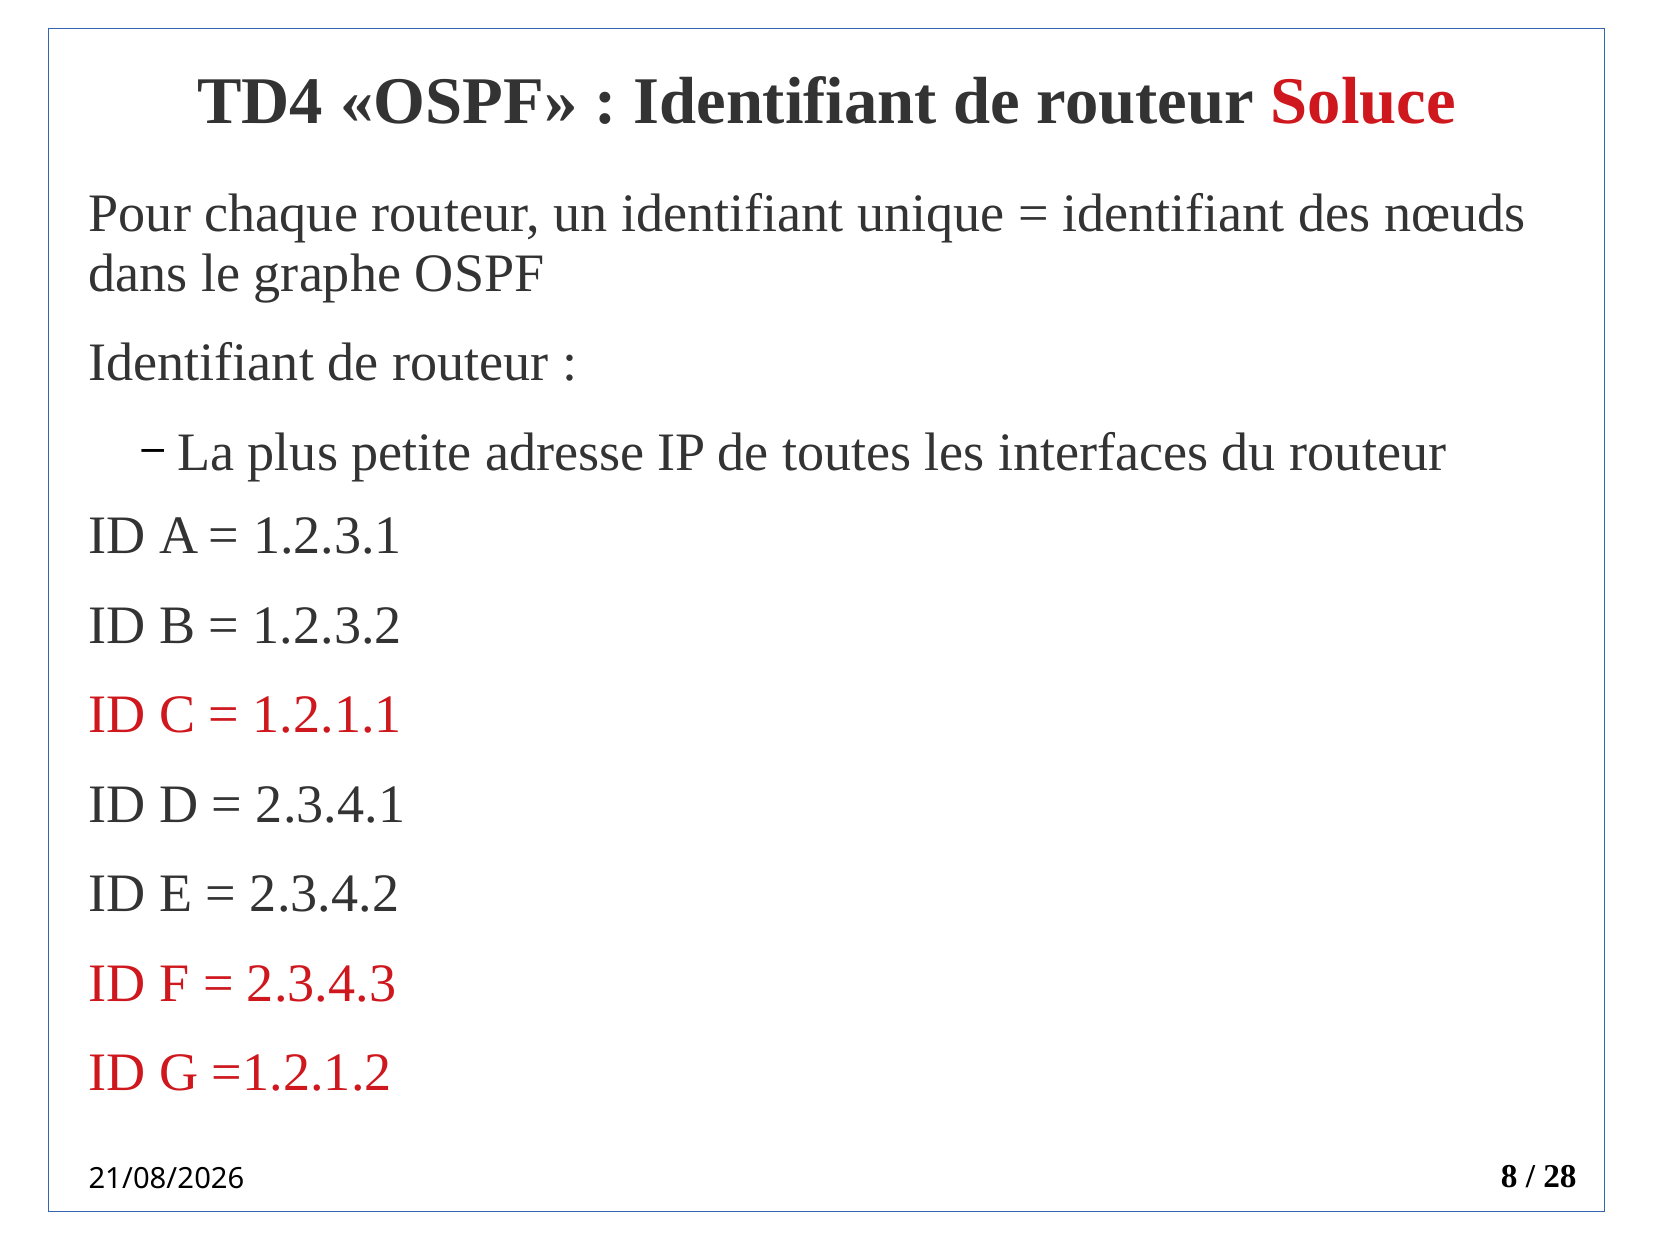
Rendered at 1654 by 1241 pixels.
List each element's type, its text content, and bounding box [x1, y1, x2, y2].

title TD4 «OSPF» : Identifiant de routeur Soluce [88, 61, 1565, 142]
list Pour chaque routeur, un identifiant unique = identifiant des nœuds dans le graphe OSPF Identifiant de routeur : La plus petite adresse IP de toutes les interfaces du routeur ID A = 1.2.3.1 ID B = 1.2.3.2 ID C = 1.2.1.1 ID D = 2.3.4.1 ID E = 2.3.4.2 ID F = 2.3.4.3 ID G =1.2.1.2 [88, 183, 1565, 1123]
